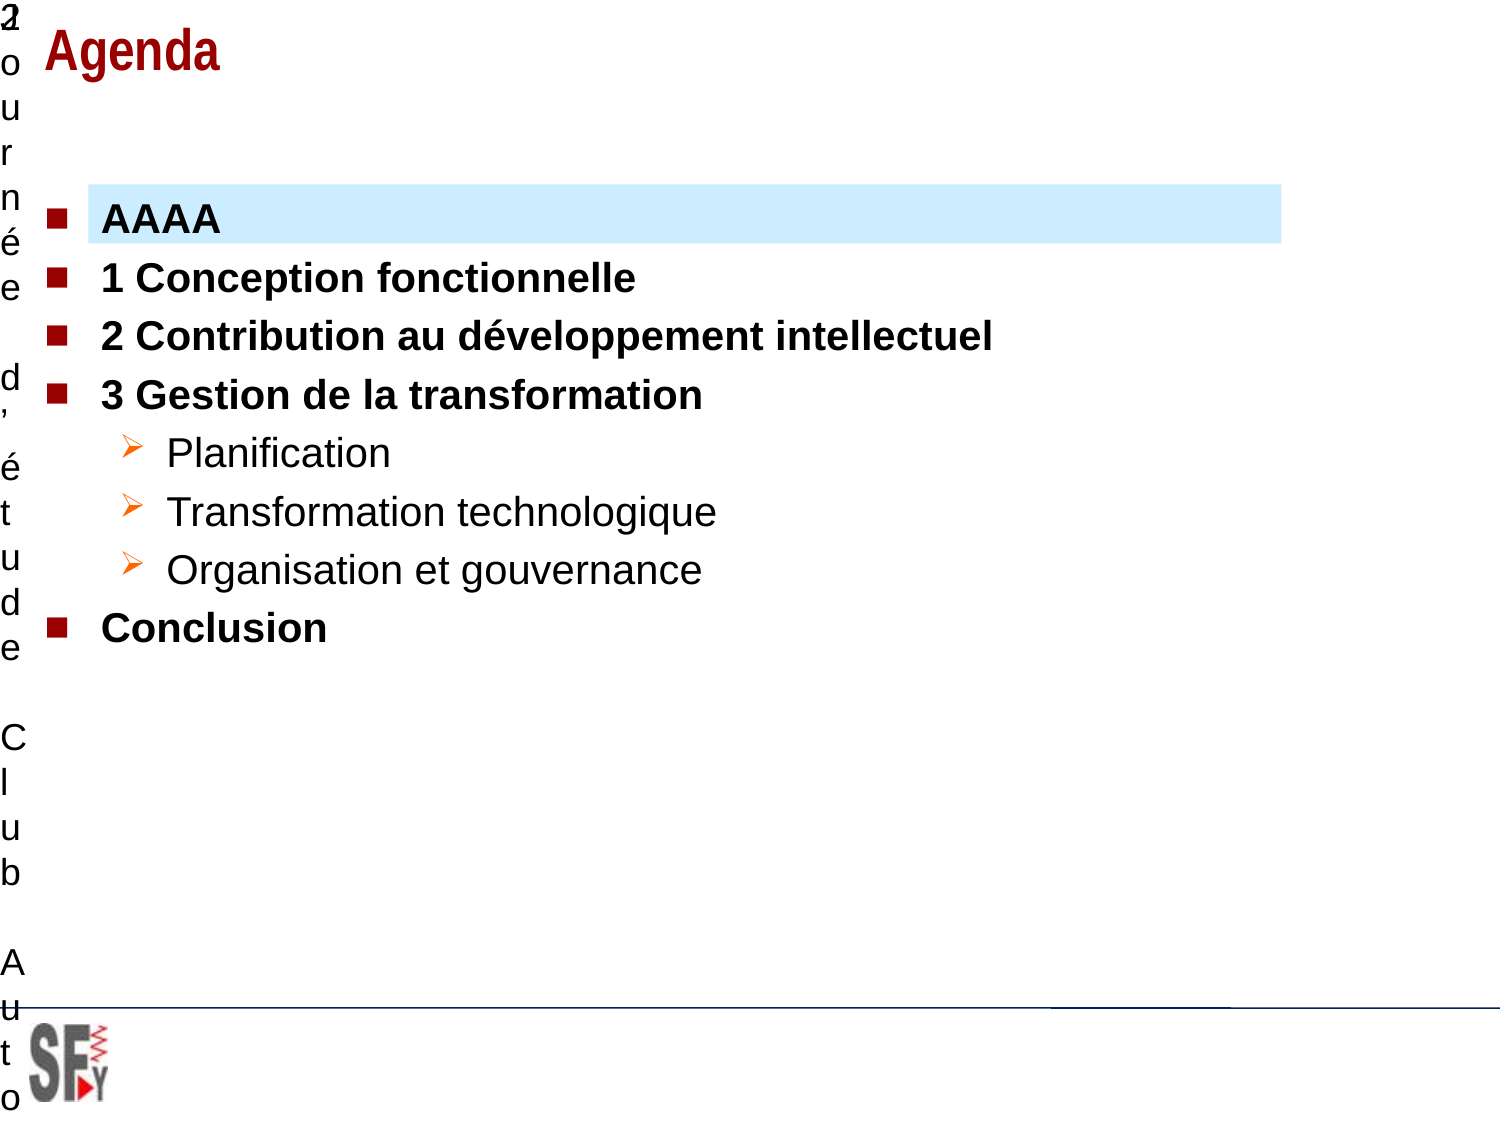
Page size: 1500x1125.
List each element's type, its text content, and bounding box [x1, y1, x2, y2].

title Agenda [29, 12, 1471, 138]
list AAAA 1 Conception fonctionnelle 2 Contribution au développement intellectuel 3 Gestion de la transformation Planification Transformation technologique Organisation et gouvernance Conclusion [29, 184, 1471, 988]
picture [29, 1023, 108, 1102]
